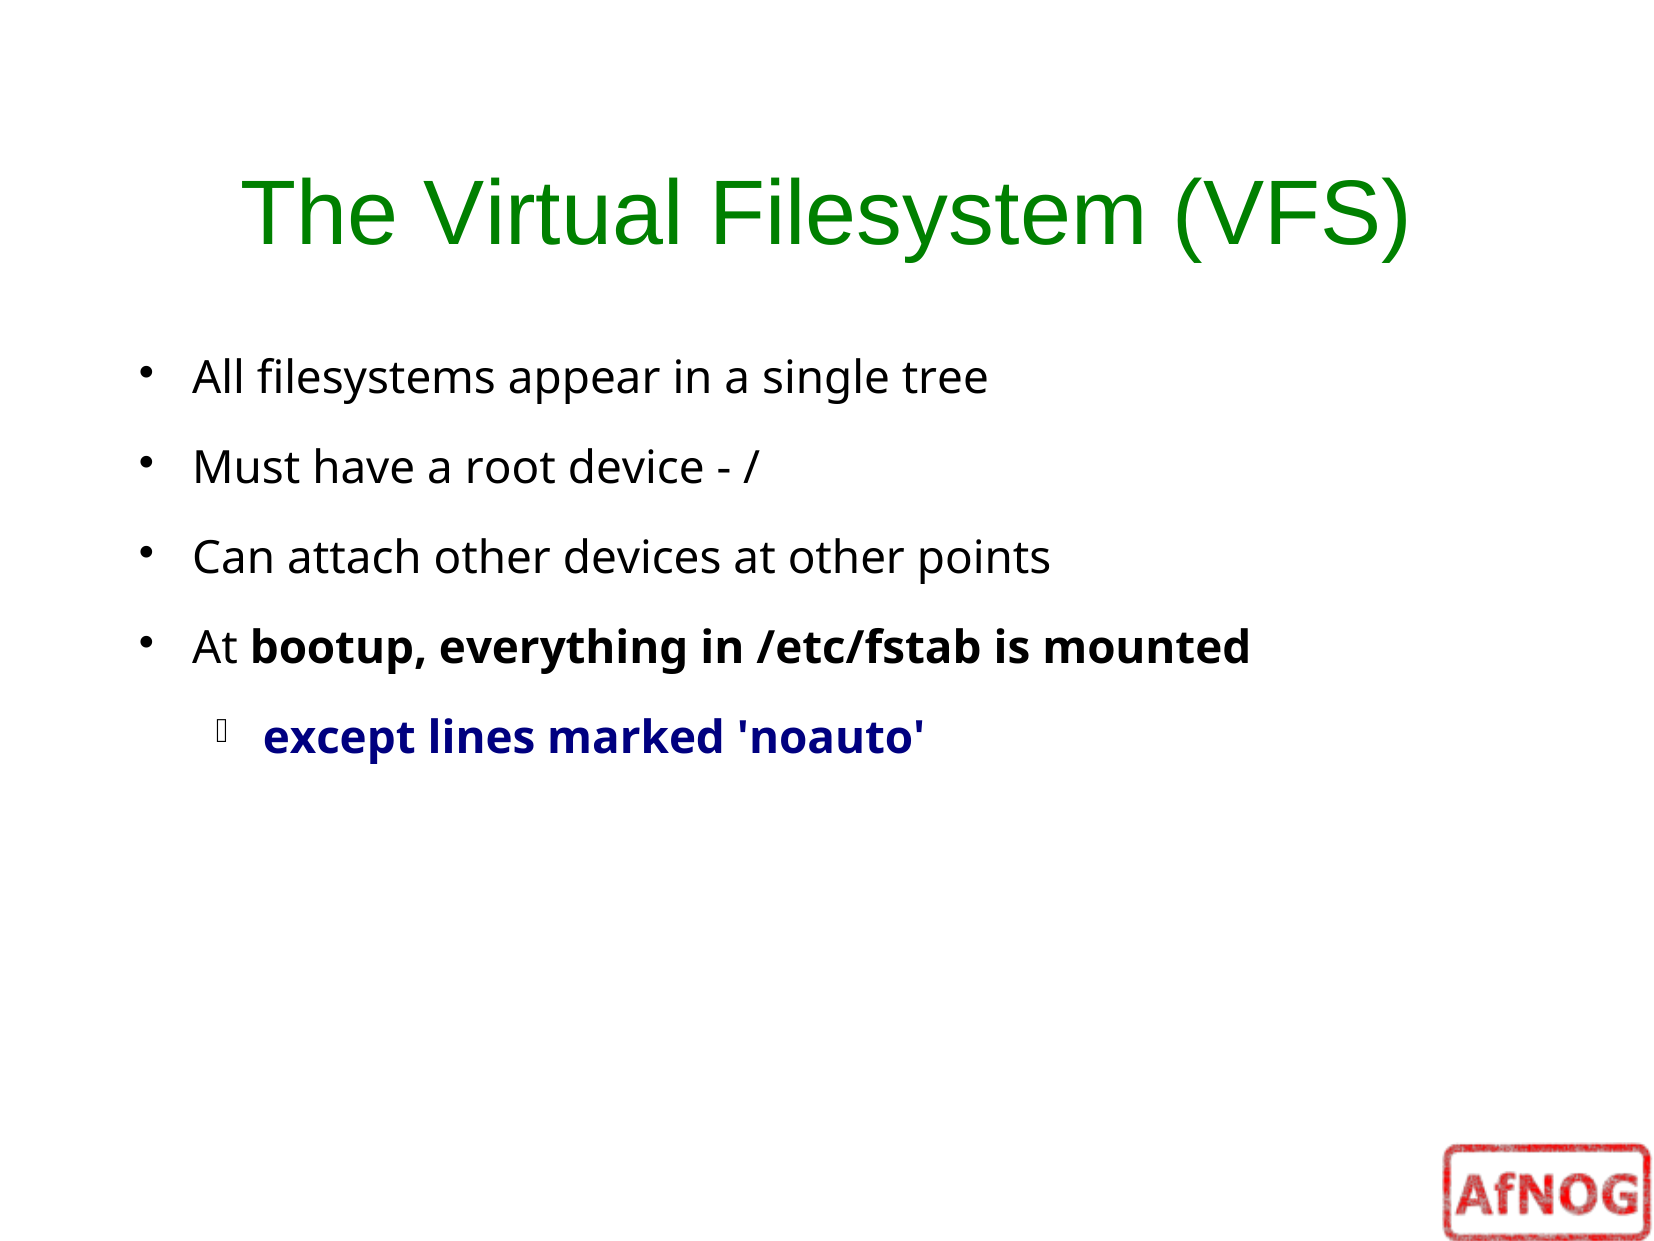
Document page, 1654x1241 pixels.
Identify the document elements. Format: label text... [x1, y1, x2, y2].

title The Virtual Filesystem (VFS)‏ [121, 67, 1534, 344]
picture [1534, 1141, 1654, 1241]
list All filesystems appear in a single tree Must have a root device - / Can attach other devices at other points At bootup, everything in /etc/fstab is mounted except lines marked 'noauto' [121, 344, 1534, 1241]
